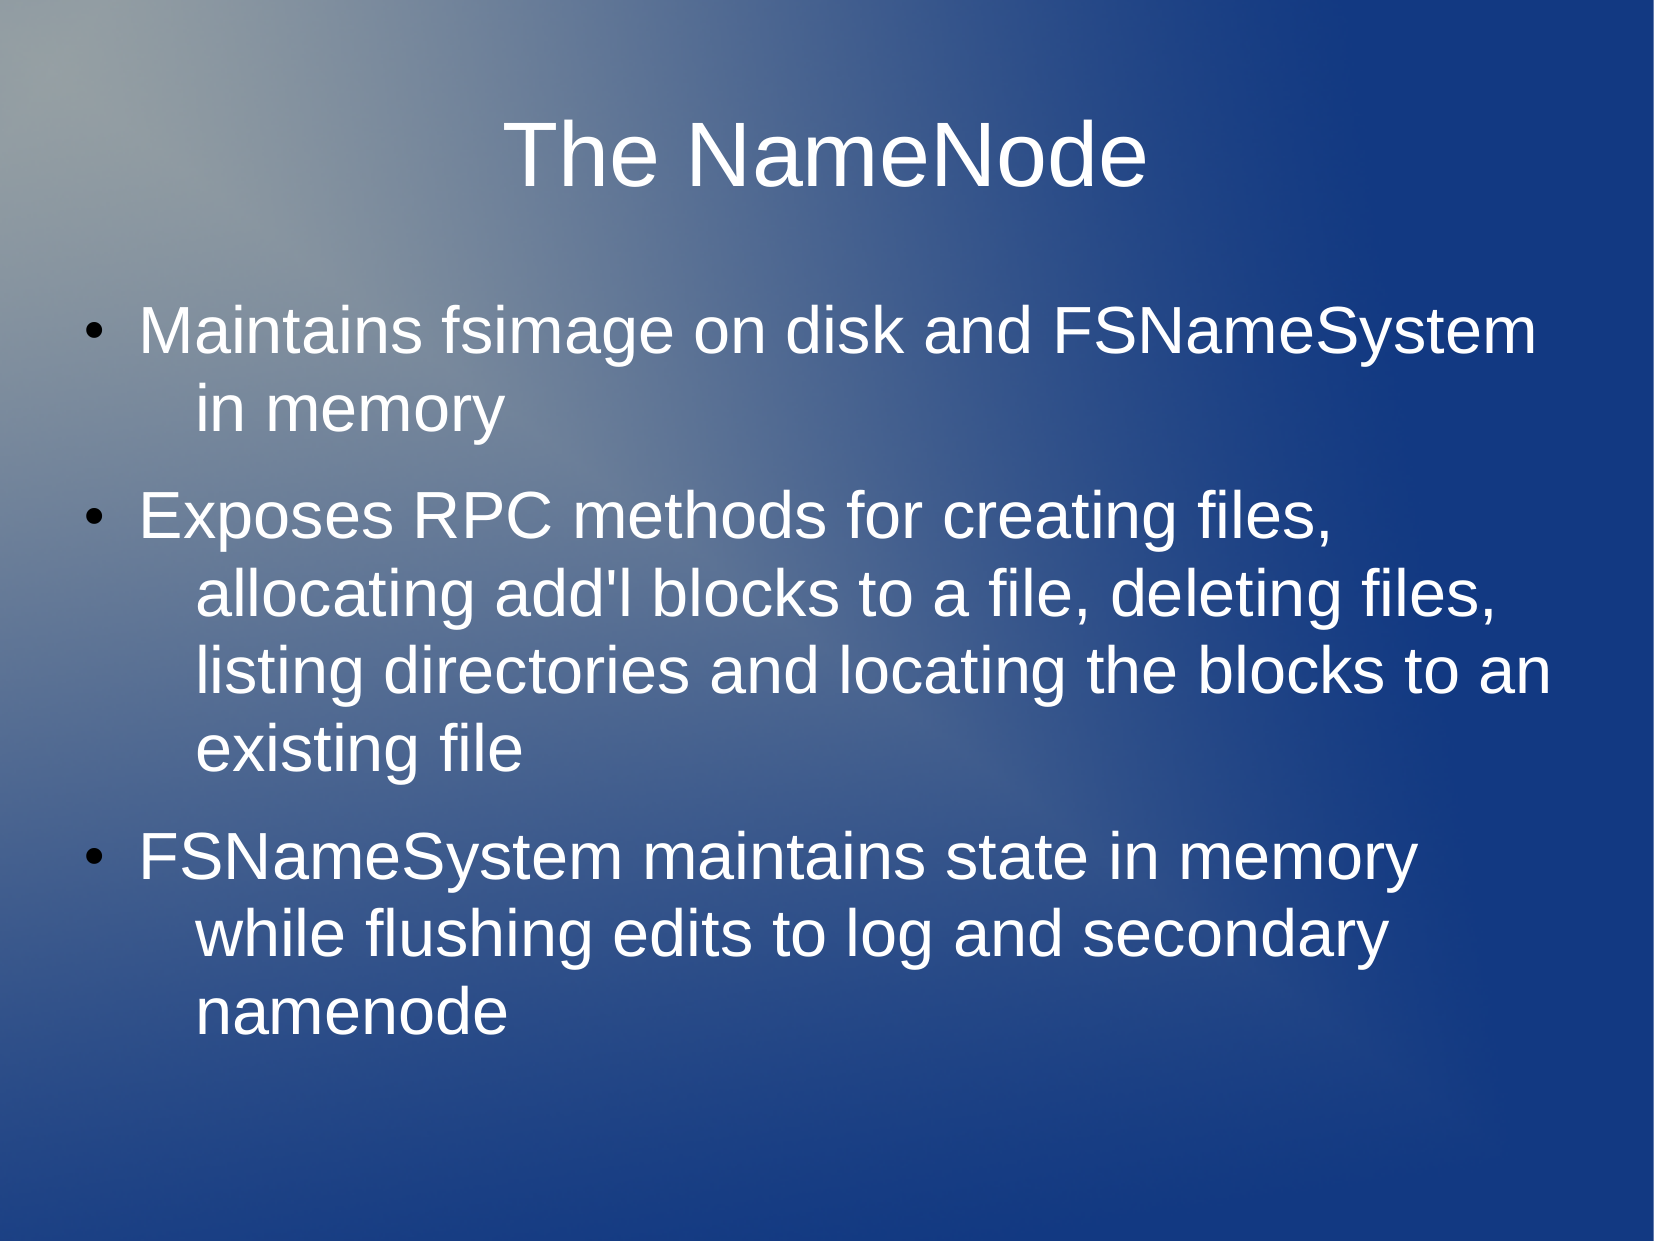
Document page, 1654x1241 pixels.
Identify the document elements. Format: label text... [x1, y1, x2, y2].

list Maintains fsimage on disk and FSNameSystem in memory Exposes RPC methods for creating files, allocating add'l blocks to a file, deleting files, listing directories and locating the blocks to an existing file FSNameSystem maintains state in memory while flushing edits to log and secondary namenode [82, 290, 1571, 1109]
picture [0, 0, 1654, 1241]
title The NameNode [82, 56, 1571, 249]
